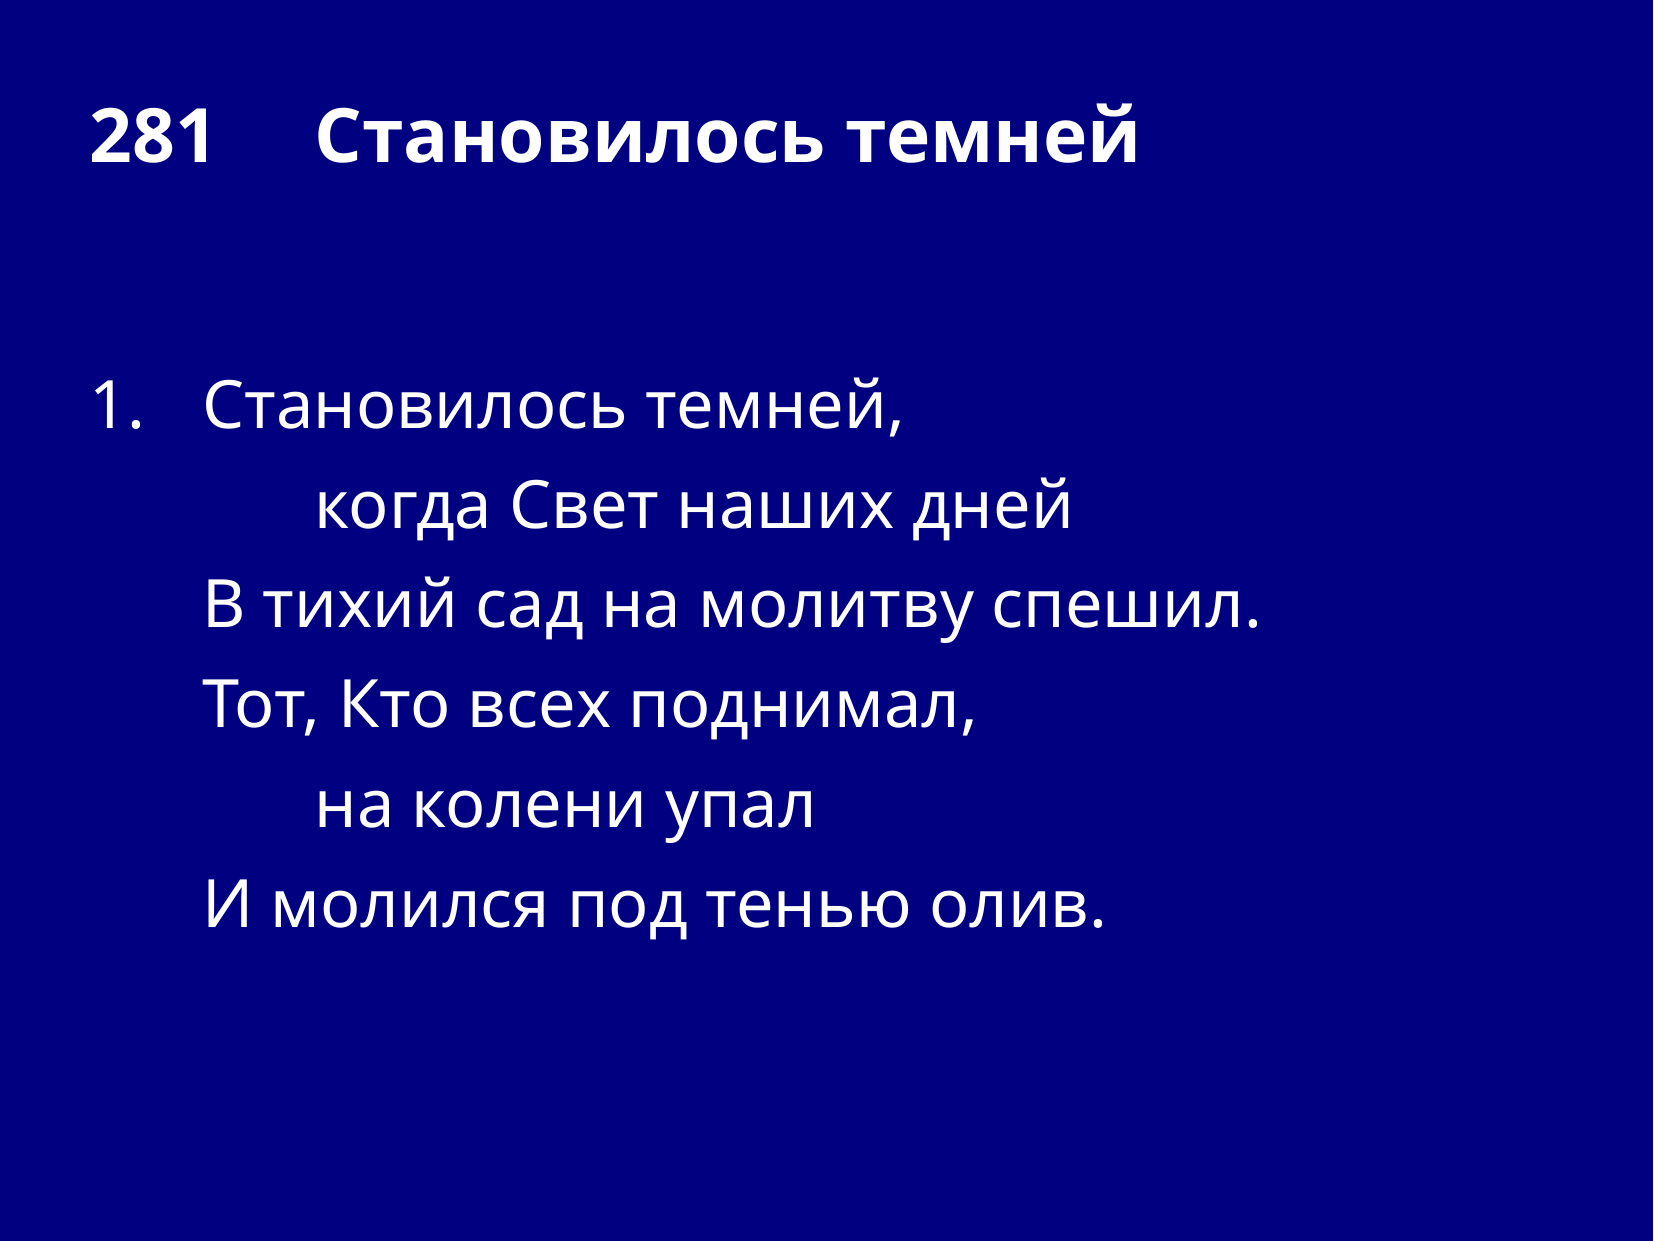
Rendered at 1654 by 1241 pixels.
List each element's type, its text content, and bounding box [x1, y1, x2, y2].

text_box 1. Становилось темней, когда Свет наших дней В тихий сад на молитву спешил. Тот, Кто всех поднимал, на колени упал И молился под тенью олив. [75, 188, 1576, 1163]
text_box 281 Становилось темней [75, 75, 1576, 188]
